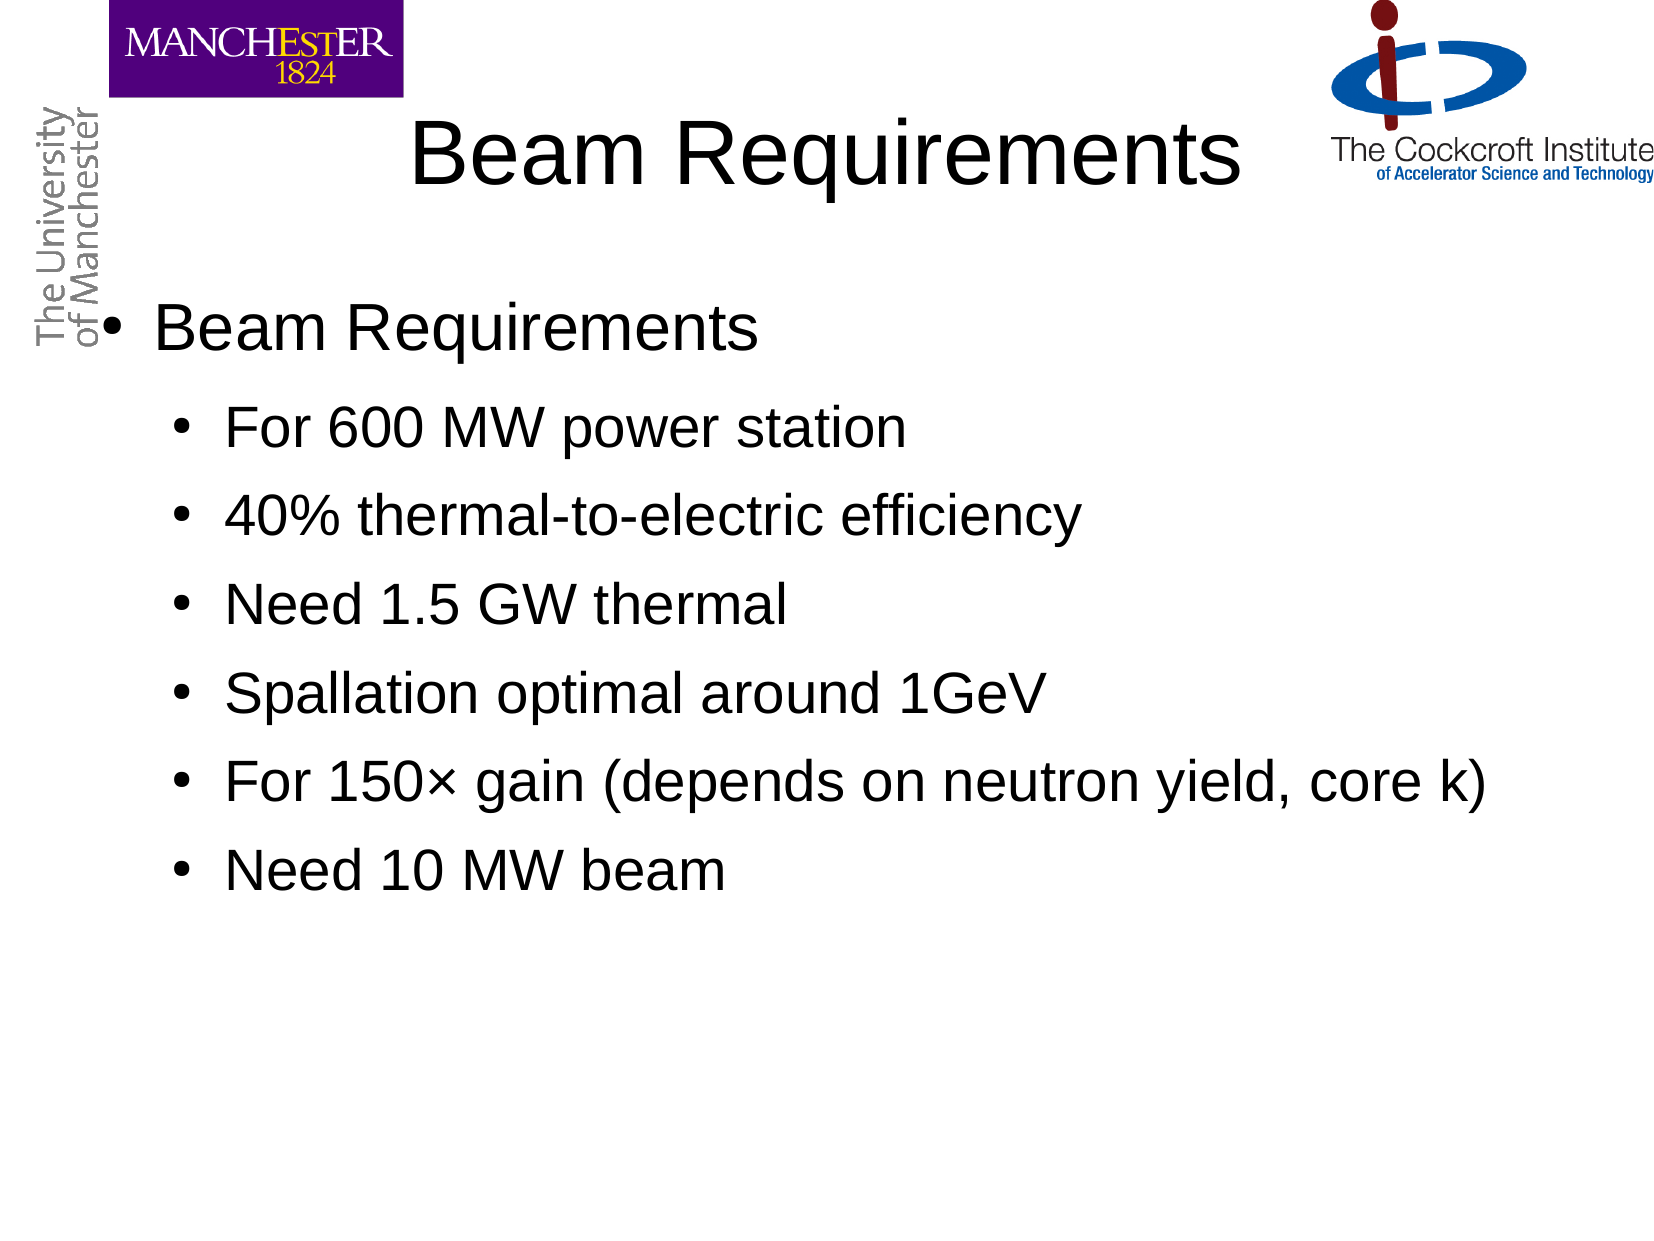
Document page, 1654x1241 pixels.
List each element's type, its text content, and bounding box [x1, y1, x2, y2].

picture [0, 0, 404, 347]
picture [1331, 0, 1654, 183]
list Beam Requirements For 600 MW power station 40% thermal-to-electric efficiency Need 1.5 GW thermal Spallation optimal around 1GeV For 150× gain (depends on neutron yield, core k) Need 10 MW beam [82, 290, 1571, 1109]
title Beam Requirements [82, 49, 1571, 257]
